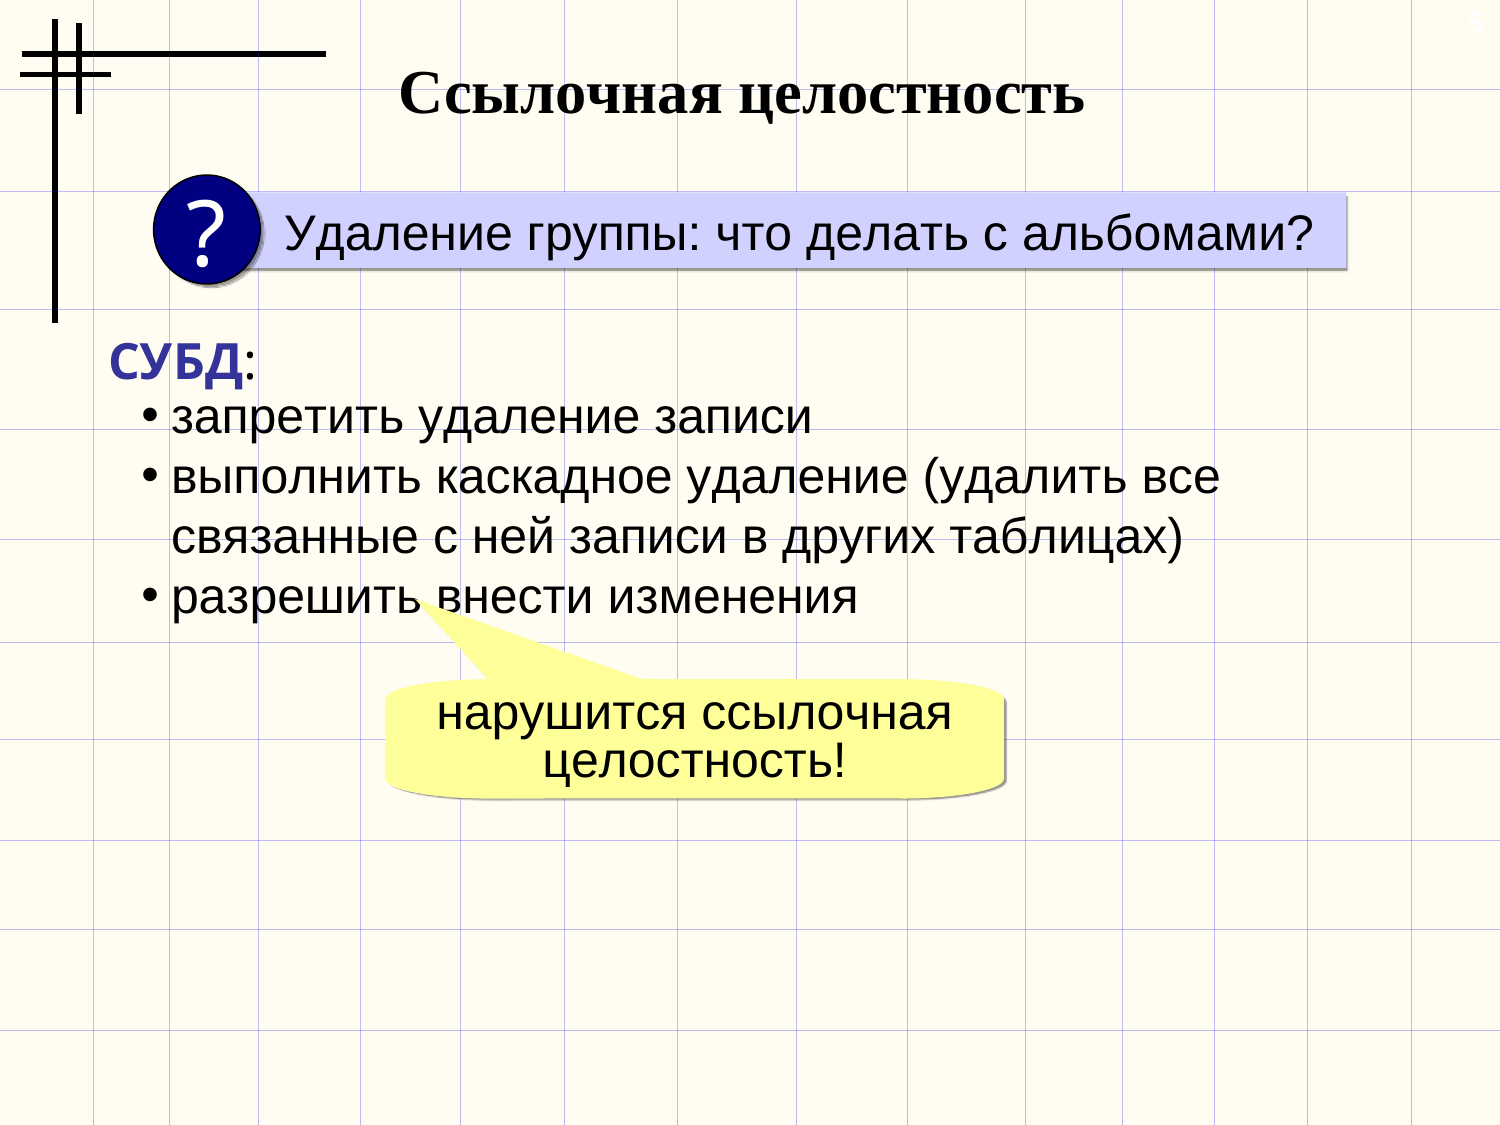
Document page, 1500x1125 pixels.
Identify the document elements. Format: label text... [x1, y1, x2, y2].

text_box запретить удаление записи выполнить каскадное удаление (удалить все связанные с ней записи в других таблицах) разрешить внести изменения [126, 376, 1260, 632]
text_box нарушится ссылочная целостность! [385, 599, 1004, 799]
text_box <номер> [1148, 0, 1499, 75]
text_box Удаление группы: что делать с альбомами? [246, 192, 1347, 268]
title Ссылочная целостность [354, 43, 1426, 134]
text_box ? [153, 175, 261, 284]
text_box СУБД: [93, 321, 272, 398]
